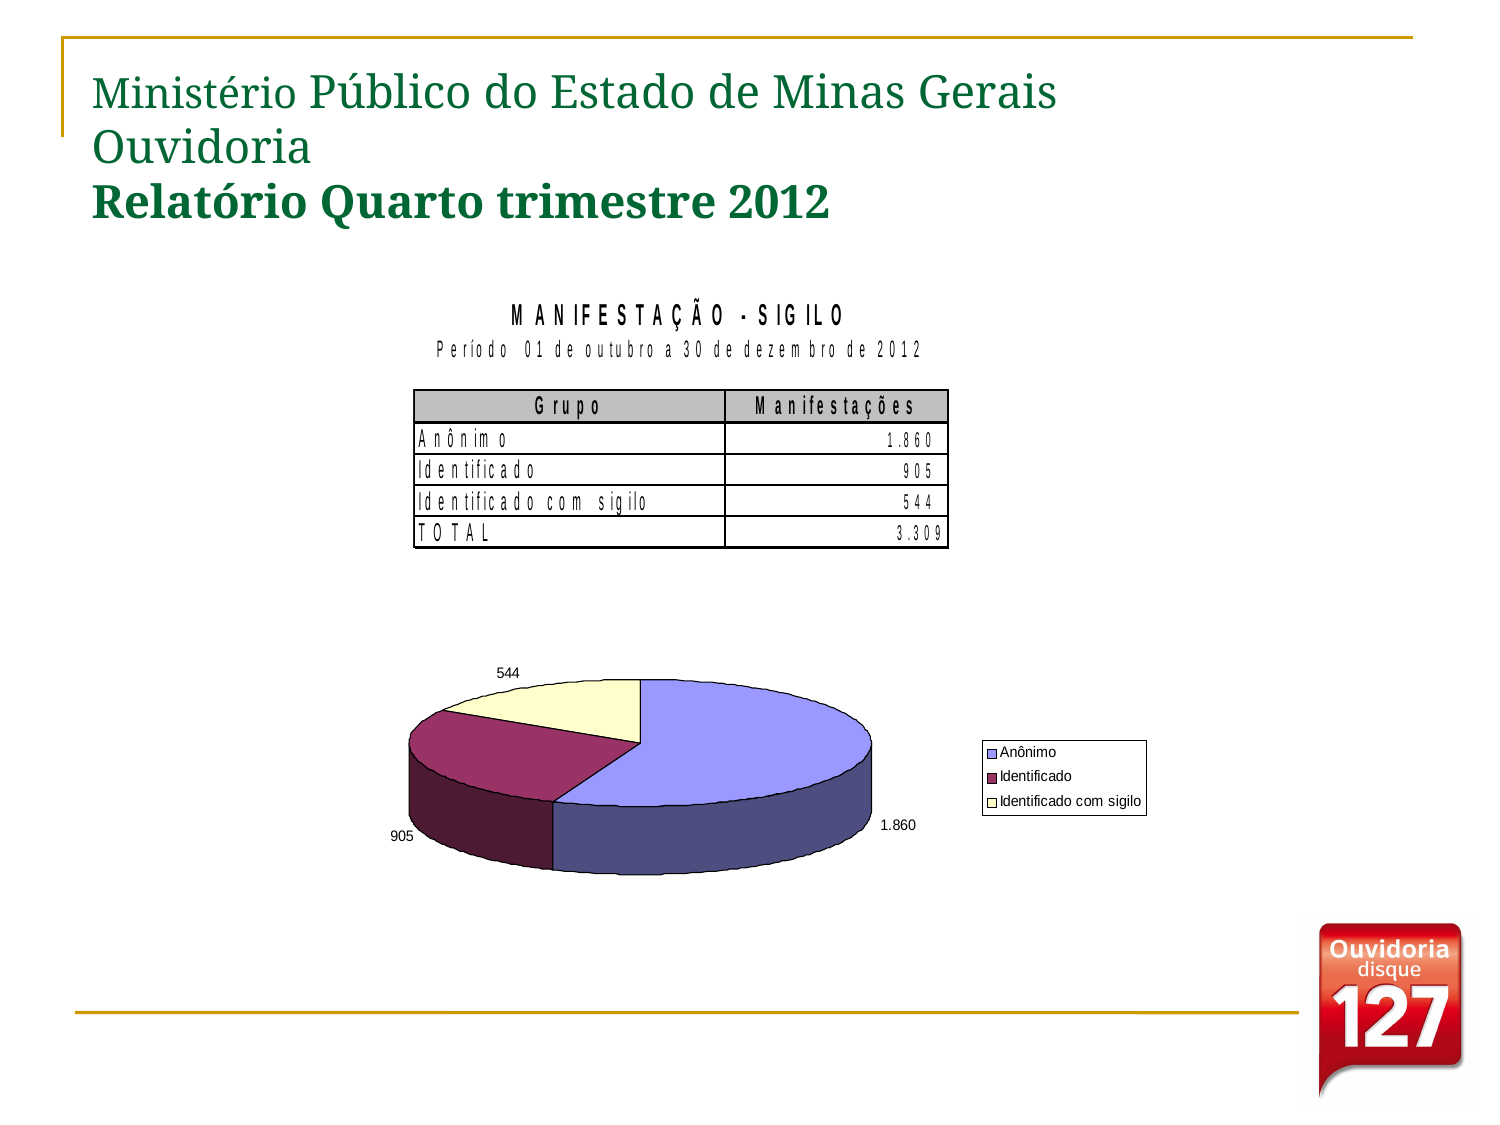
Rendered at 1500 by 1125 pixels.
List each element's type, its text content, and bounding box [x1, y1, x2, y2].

chart [295, 561, 1156, 994]
text_box Ministério Público do Estado de Minas Gerais Ouvidoria Relatório Quarto trimestre 2012 [76, 0, 1427, 187]
chart [1299, 912, 1473, 1107]
chart [413, 295, 950, 549]
